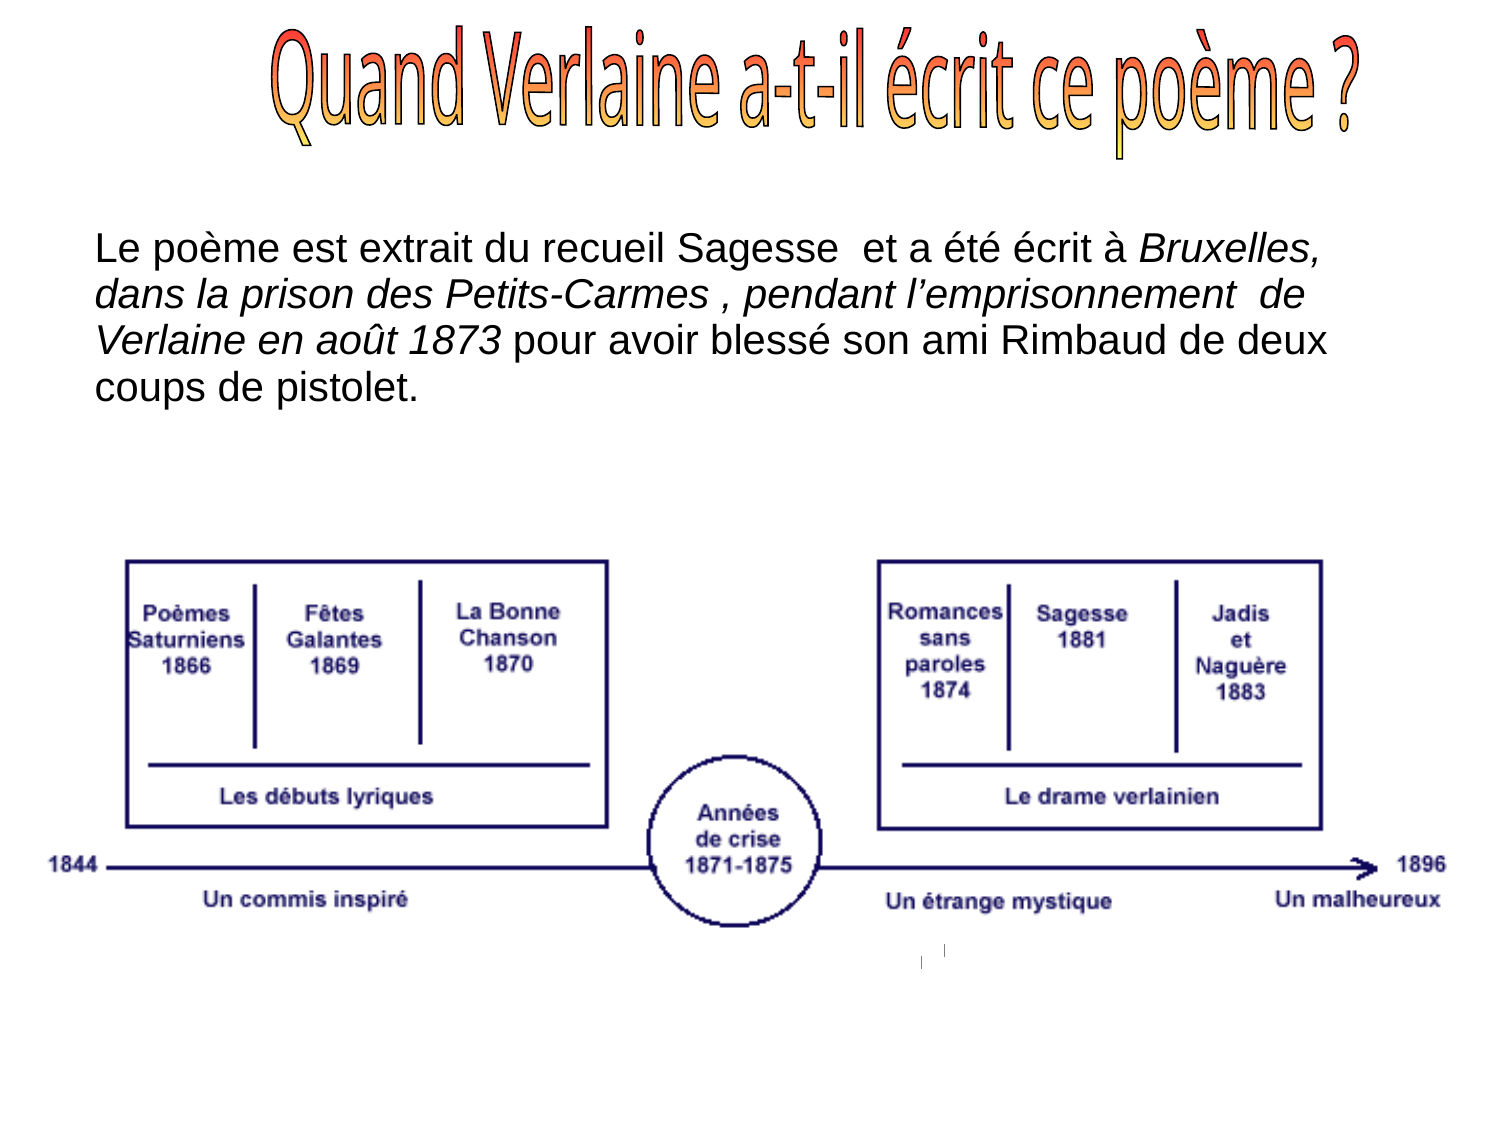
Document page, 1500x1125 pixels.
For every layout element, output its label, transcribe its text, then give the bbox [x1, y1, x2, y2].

text_box Quand Verlaine a-t-il écrit ce poème ? [560, 54, 580, 125]
text_box Quand Verlaine a-t-il écrit ce poème ? [922, 56, 948, 129]
text_box Quand Verlaine a-t-il écrit ce poème ? [1153, 57, 1185, 130]
picture [23, 519, 1489, 930]
text_box Quand Verlaine a-t-il écrit ce poème ? [1116, 57, 1147, 159]
text_box Quand Verlaine a-t-il écrit ce poème ? [432, 26, 463, 126]
text_box Quand Verlaine a-t-il écrit ce poème ? [1284, 58, 1314, 131]
text_box Quand Verlaine a-t-il écrit ce poème ? [321, 54, 351, 125]
text_box Quand Verlaine a-t-il écrit ce poème ? [483, 32, 521, 125]
text_box Quand Verlaine a-t-il écrit ce poème ? [271, 29, 313, 146]
text_box Quand Verlaine a-t-il écrit ce poème ? [954, 56, 975, 128]
text_box Quand Verlaine a-t-il écrit ce poème ? [1033, 57, 1058, 129]
text_box Quand Verlaine a-t-il écrit ce poème ? [740, 55, 769, 128]
text_box Quand Verlaine a-t-il écrit ce poème ? [992, 42, 1013, 129]
text_box Quand Verlaine a-t-il écrit ce poème ? [794, 41, 815, 128]
text_box Quand Verlaine a-t-il écrit ce poème ? [599, 54, 627, 127]
text_box Quand Verlaine a-t-il écrit ce poème ? [887, 56, 917, 129]
text_box Quand Verlaine a-t-il écrit ce poème ? [395, 53, 424, 124]
text_box Quand Verlaine a-t-il écrit ce poème ? [1228, 58, 1277, 129]
list Le poème est extrait du recueil Sagesse et a été écrit à Bruxelles, dans la prison des Petits-Carmes , pendant l’emprisonnement de Verlaine en août 1873 pour avoir blessé son ami Rimbaud de deux coups de pistolet. [94, 224, 1400, 475]
text_box Quand Verlaine a-t-il écrit ce poème ? [689, 55, 719, 127]
text_box Quand Verlaine a-t-il écrit ce poème ? [358, 53, 386, 126]
text_box Quand Verlaine a-t-il écrit ce poème ? [1191, 57, 1220, 130]
text_box Quand Verlaine a-t-il écrit ce poème ? [1063, 57, 1093, 130]
text_box Quand Verlaine a-t-il écrit ce poème ? [523, 54, 552, 126]
text_box Quand Verlaine a-t-il écrit ce poème ? [1333, 35, 1359, 104]
text_box Quand Verlaine a-t-il écrit ce poème ? [653, 54, 682, 126]
